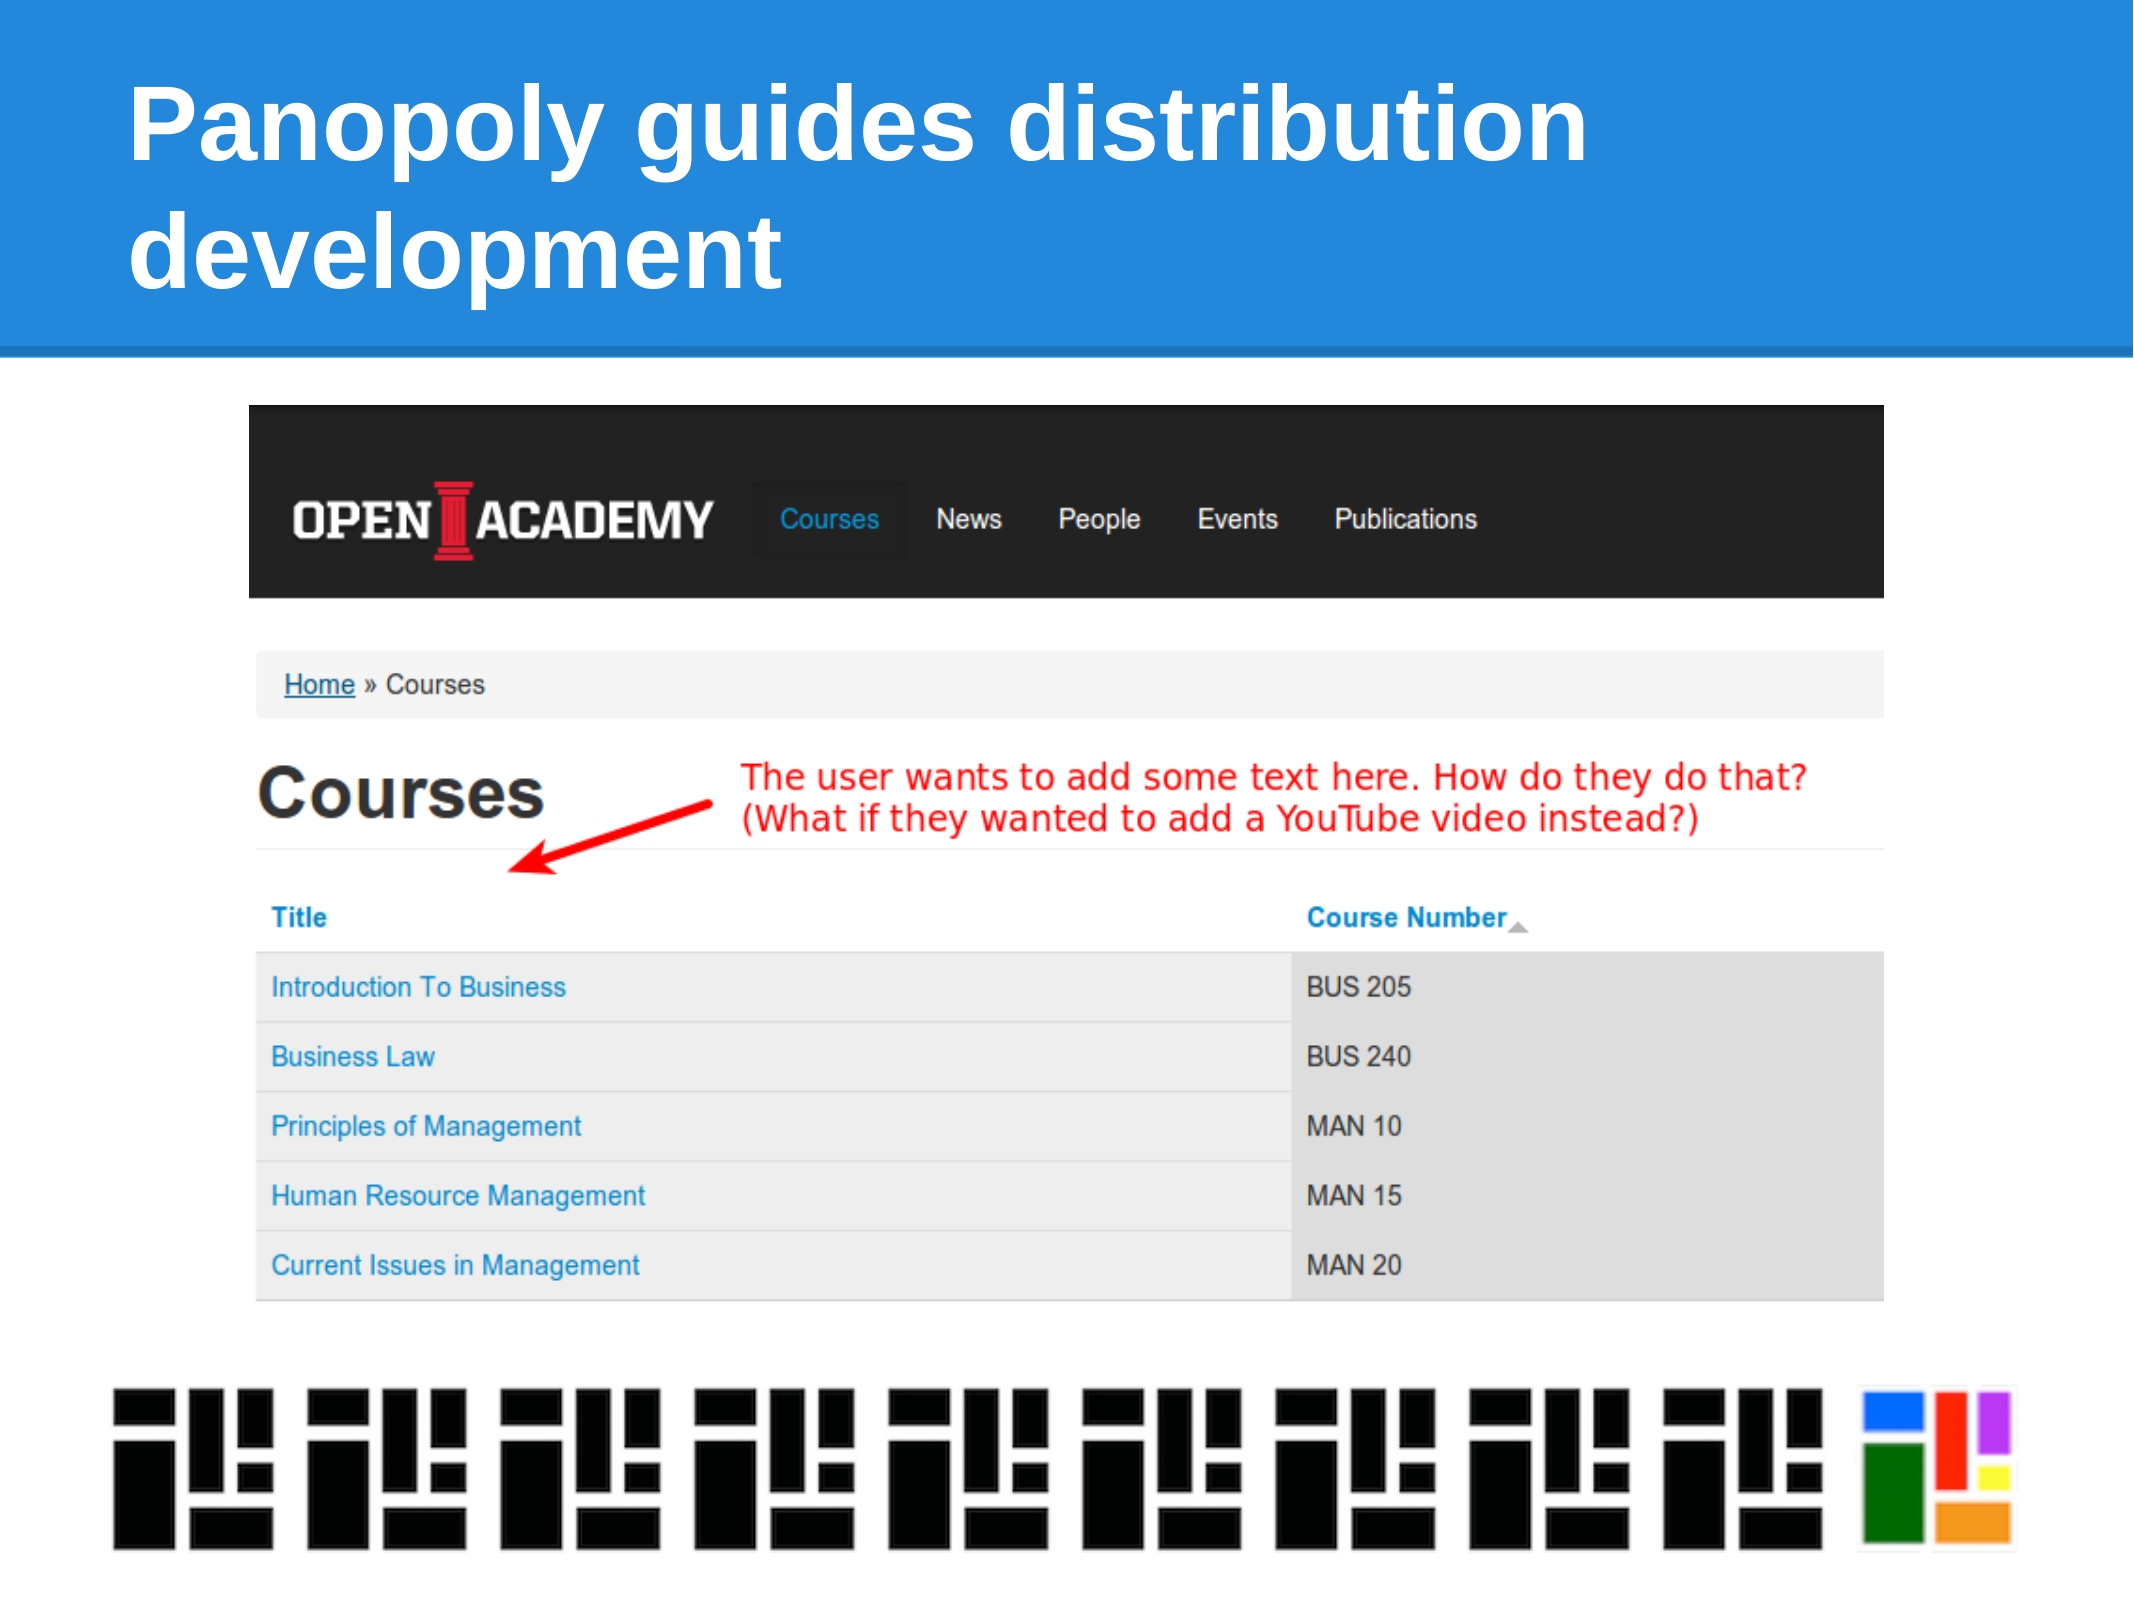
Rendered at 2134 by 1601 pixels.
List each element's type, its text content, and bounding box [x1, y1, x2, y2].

picture [304, 1385, 471, 1553]
picture [110, 1385, 278, 1553]
picture [1660, 1385, 1827, 1553]
title Panopoly guides distribution development [106, 64, 2027, 331]
picture [1079, 1385, 1246, 1553]
picture [885, 1385, 1053, 1553]
picture [249, 405, 1884, 1311]
picture [497, 1385, 665, 1553]
picture [691, 1385, 859, 1553]
picture [1466, 1385, 1634, 1553]
picture [1272, 1385, 1440, 1553]
picture [1854, 1383, 2021, 1553]
